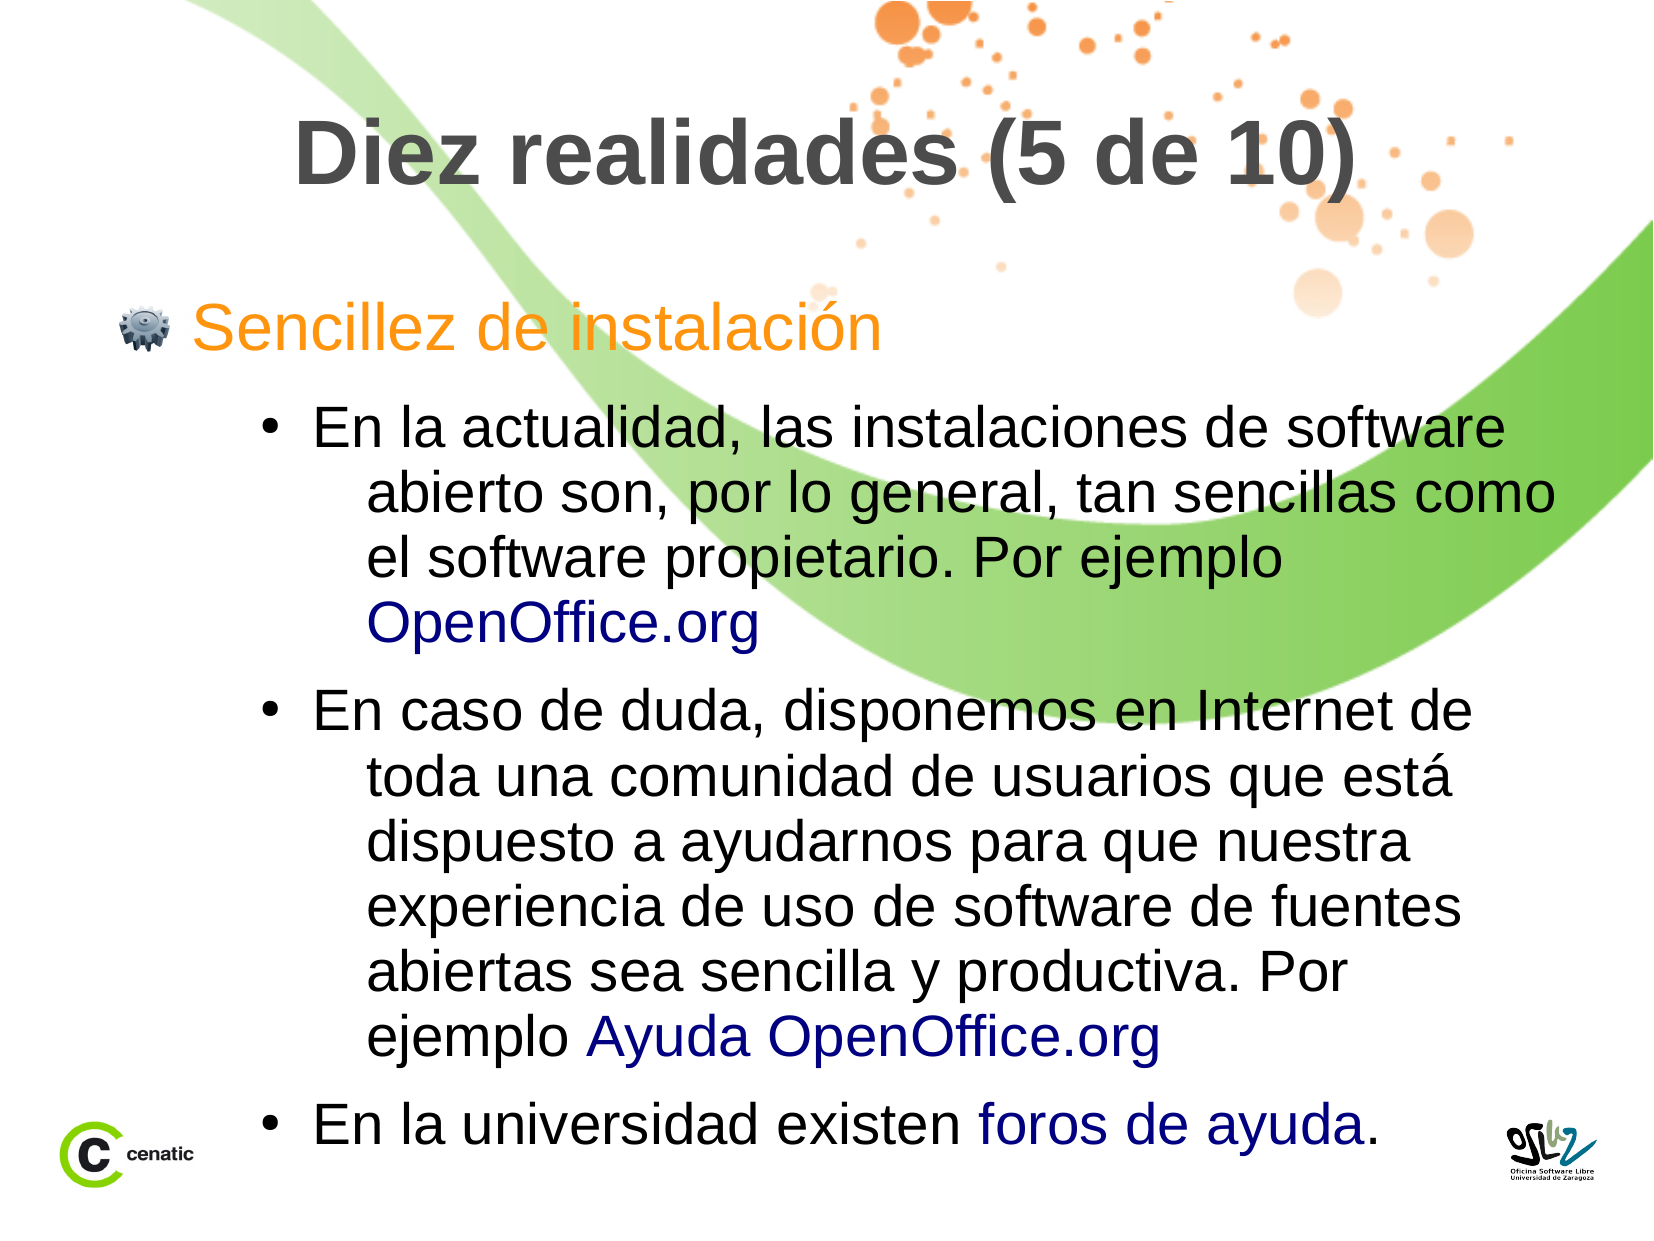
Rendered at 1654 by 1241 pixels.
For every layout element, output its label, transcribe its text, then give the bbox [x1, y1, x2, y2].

title Diez realidades (5 de 10) [82, 56, 1571, 250]
picture [183, 0, 1653, 755]
picture [59, 1121, 194, 1188]
picture [1505, 1119, 1600, 1182]
list Sencillez de instalación En la actualidad, las instalaciones de software abierto son, por lo general, tan sencillas como el software propietario. Por ejemplo OpenOffice.org En caso de duda, disponemos en Internet de toda una comunidad de usuarios que está dispuesto a ayudarnos para que nuestra experiencia de uso de software de fuentes abiertas sea sencilla y productiva. Por ejemplo Ayuda OpenOffice.org En la universidad existen foros de ayuda. [82, 290, 1571, 1158]
